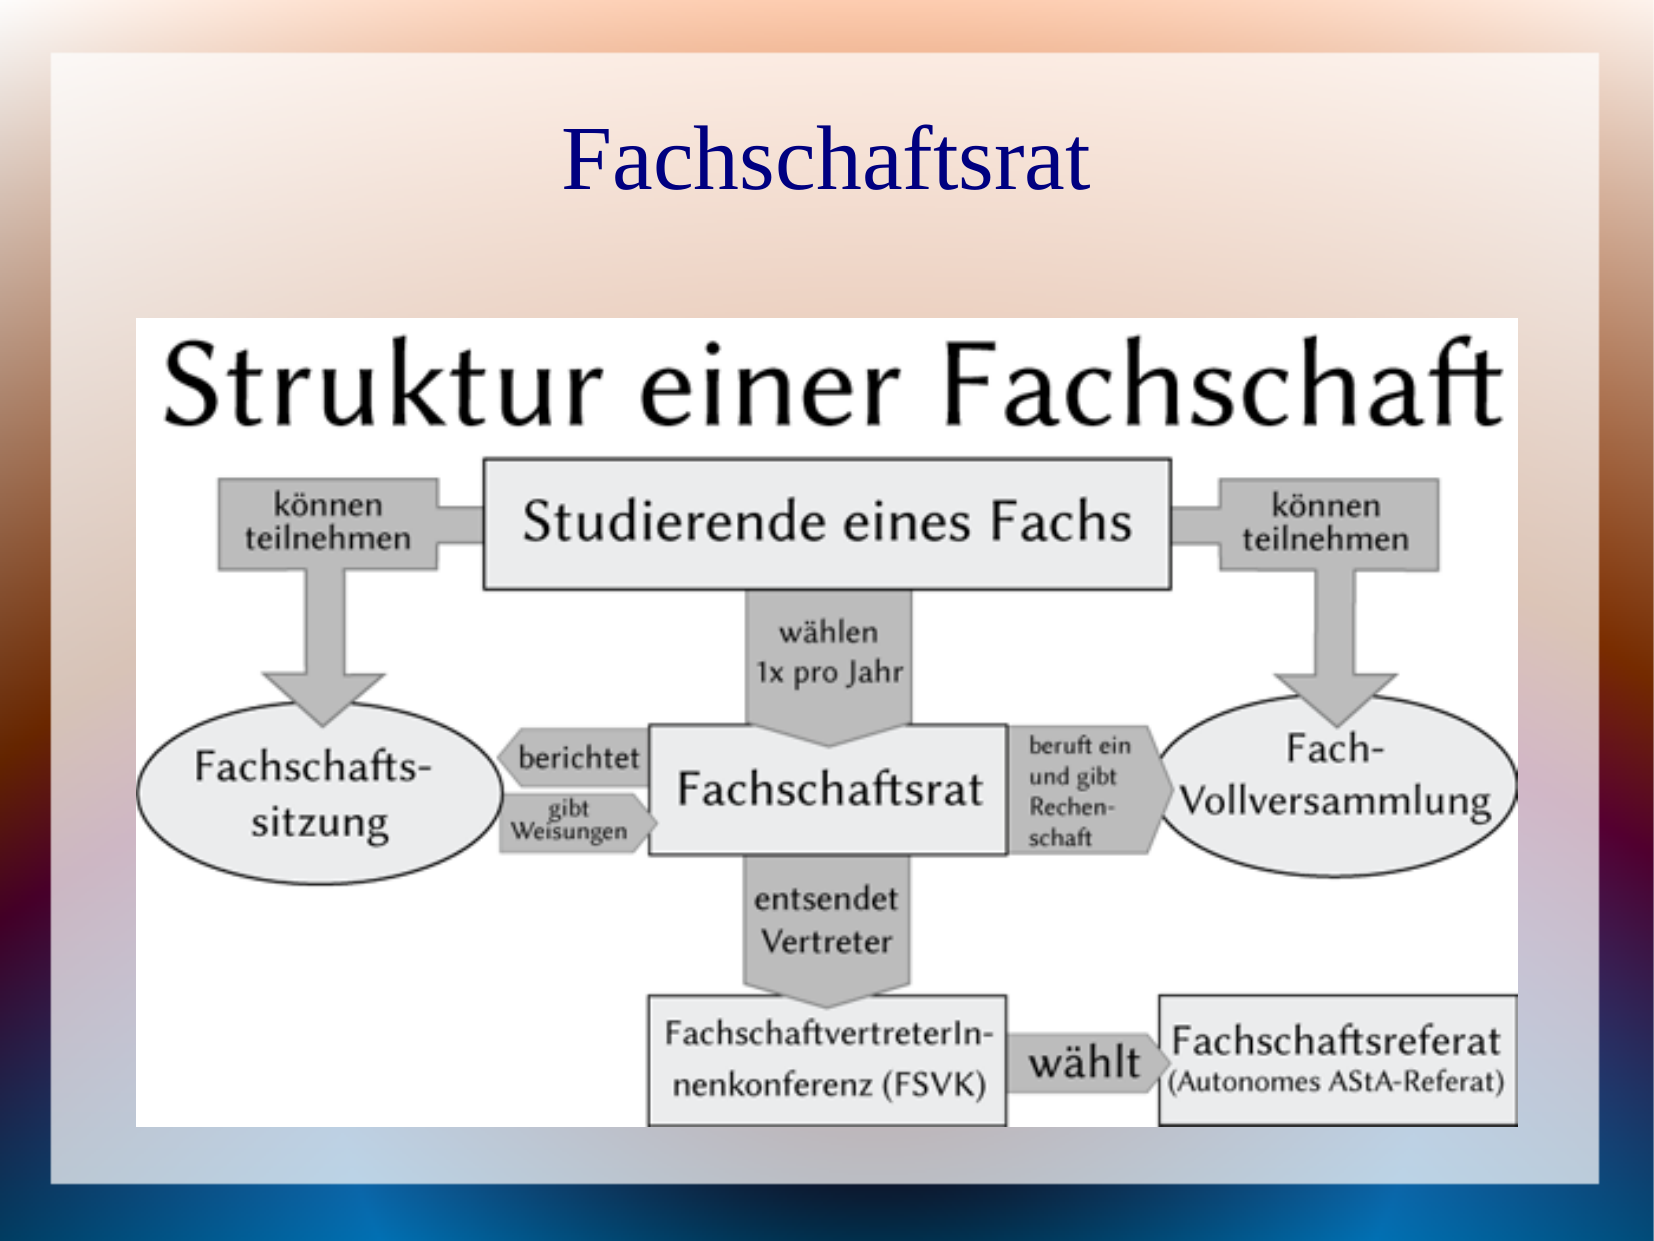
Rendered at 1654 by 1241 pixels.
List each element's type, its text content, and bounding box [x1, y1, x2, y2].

picture [0, 0, 1654, 1241]
title Fachschaftsrat [82, 55, 1571, 263]
